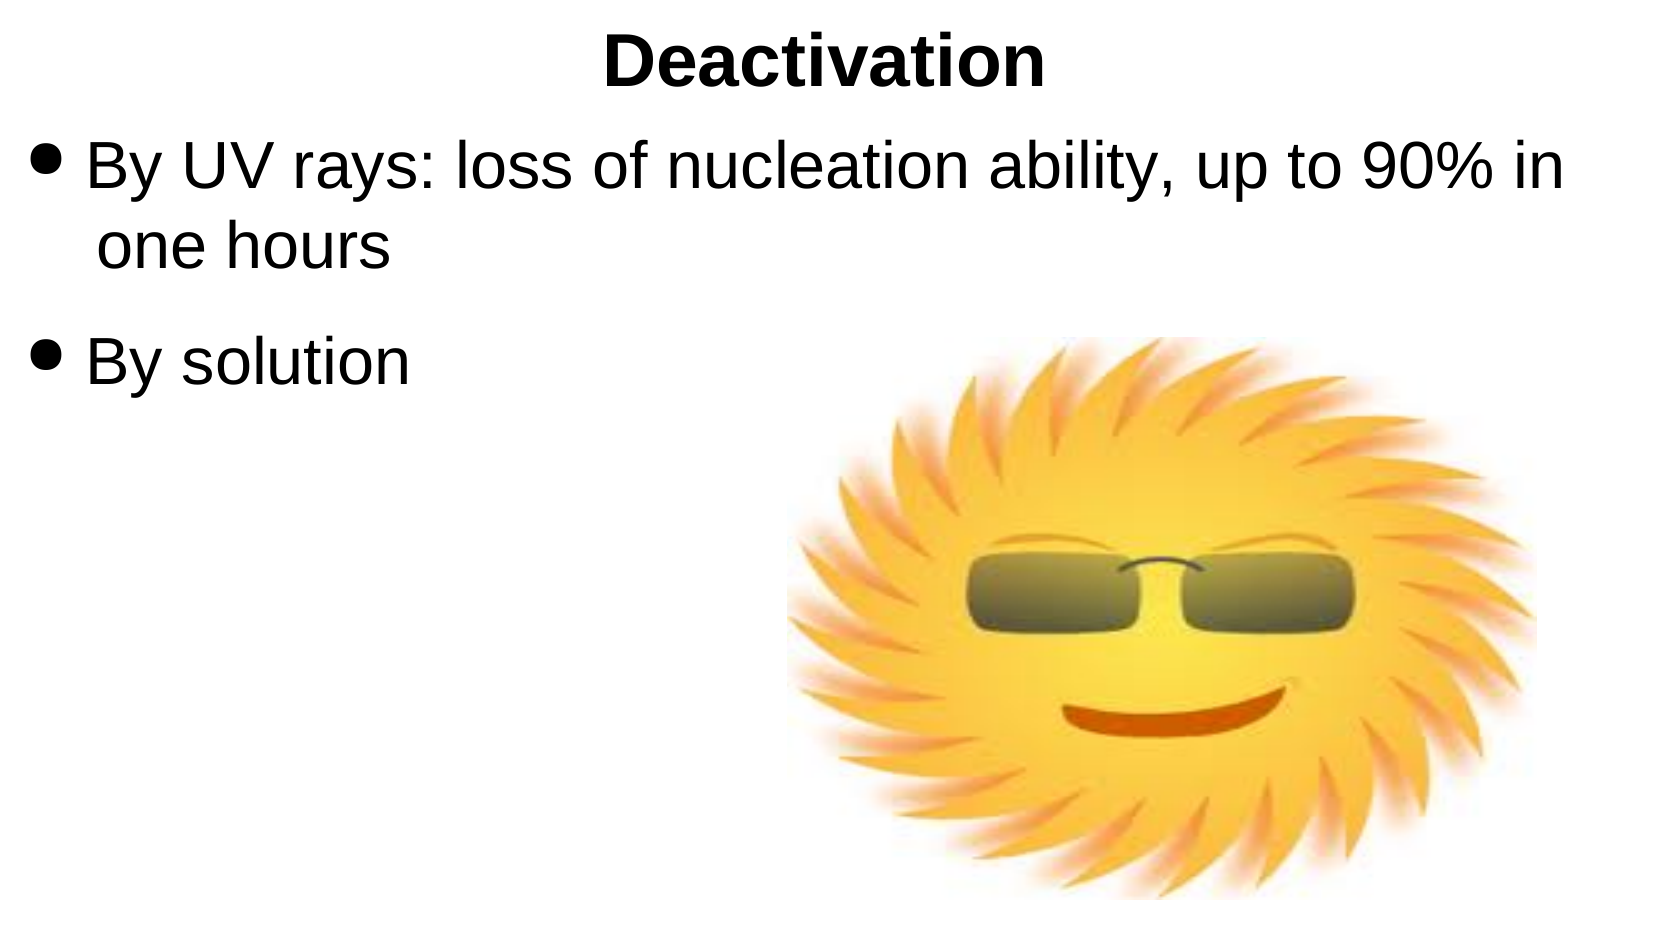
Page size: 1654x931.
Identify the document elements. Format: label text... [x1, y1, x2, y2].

text_box By UV rays: loss of nucleation ability, up to 90% in one hours By solution [10, 114, 1645, 406]
picture [787, 337, 1537, 900]
title Deactivation [0, 5, 1654, 107]
